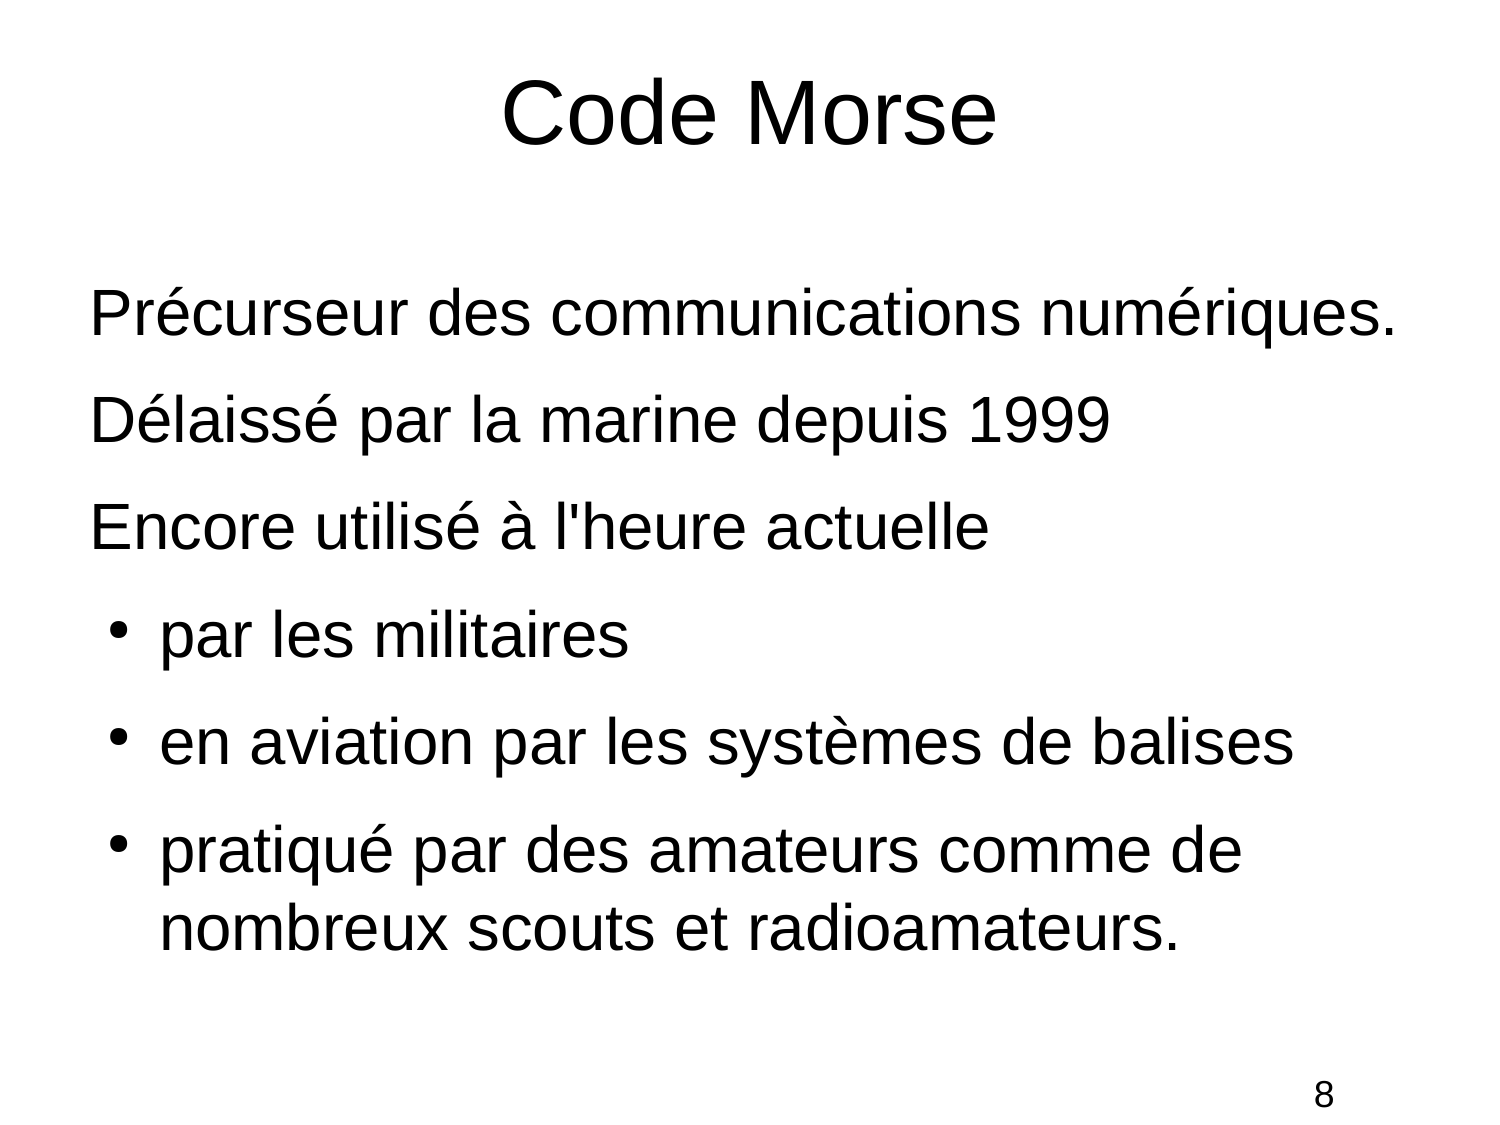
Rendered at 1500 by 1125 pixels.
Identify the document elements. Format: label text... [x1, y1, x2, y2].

title Code Morse [75, 45, 1425, 233]
list Précurseur des communications numériques. Délaissé par la marine depuis 1999 Encore utilisé à l'heure actuelle par les militaires en aviation par les systèmes de balises pratiqué par des amateurs comme de nombreux scouts et radioamateurs. [75, 262, 1425, 1005]
